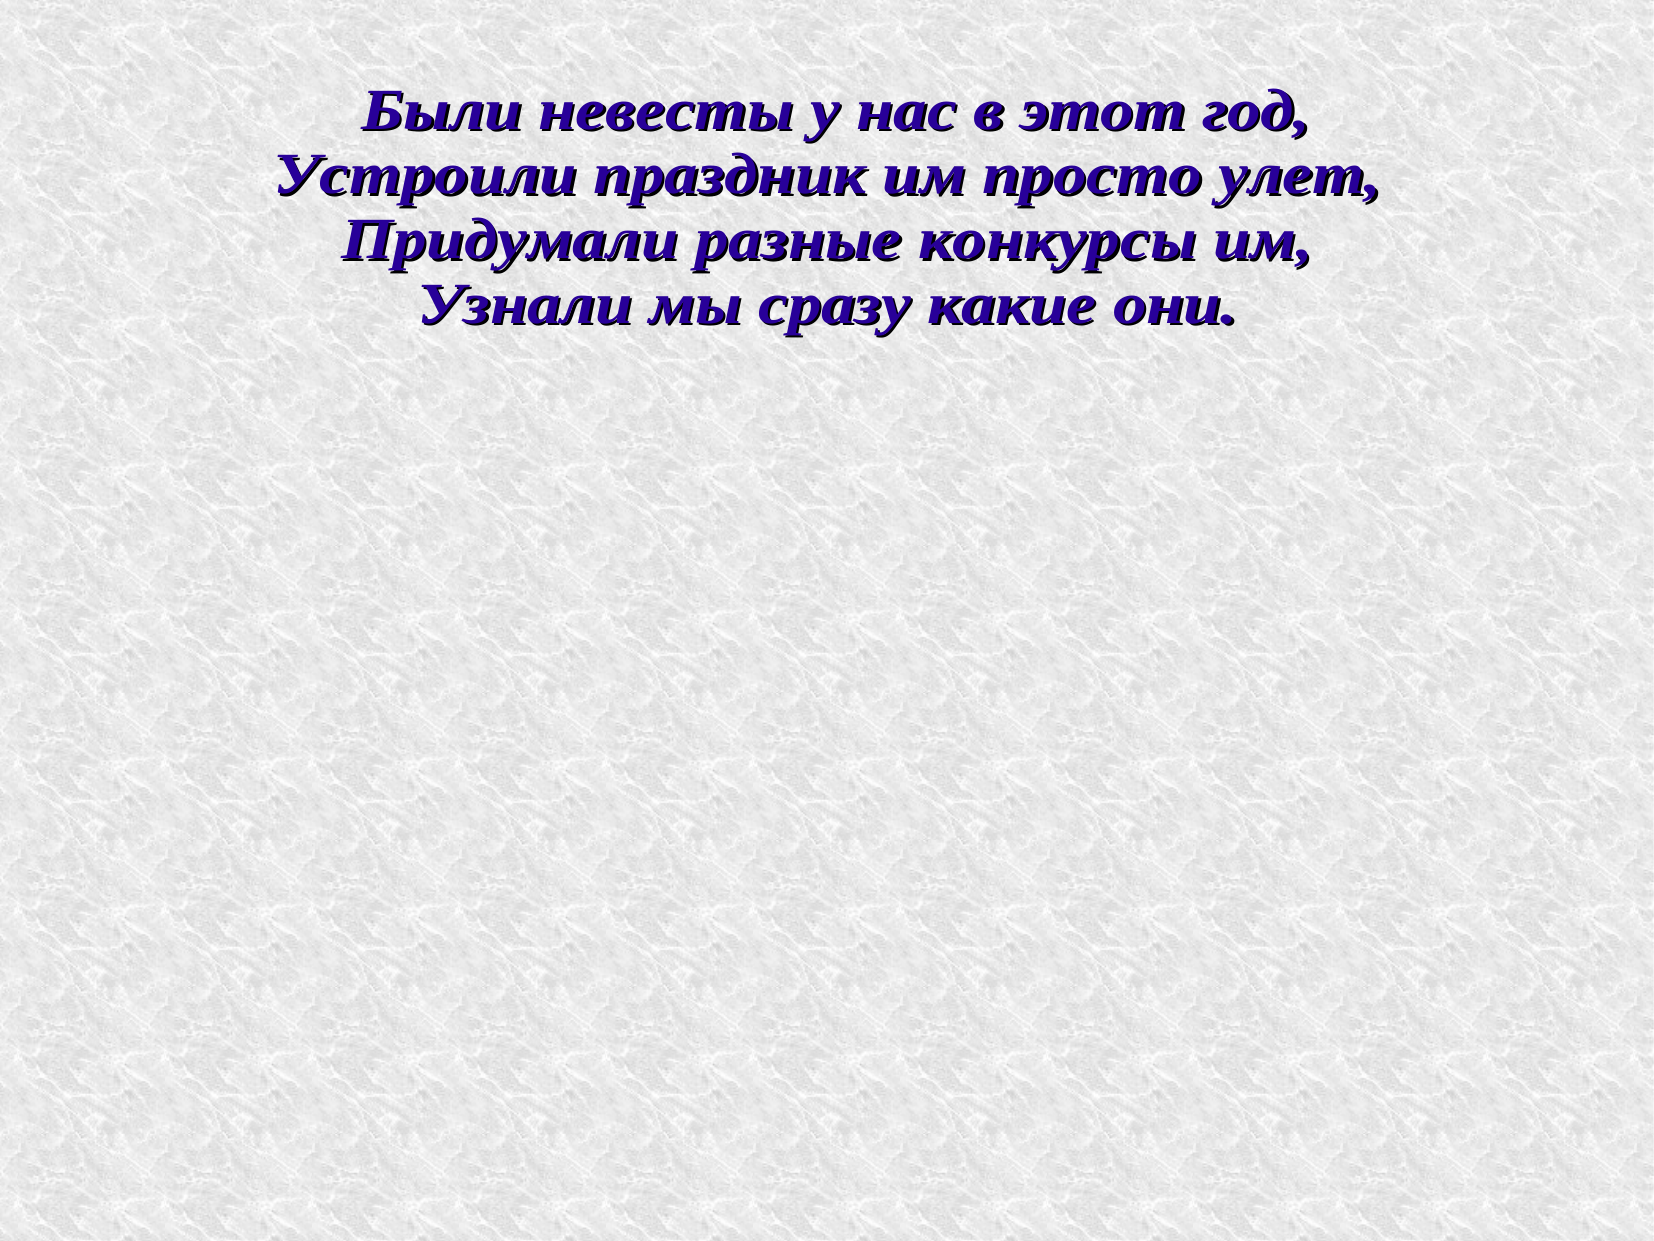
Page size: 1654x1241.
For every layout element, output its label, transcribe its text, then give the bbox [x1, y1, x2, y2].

title Были невесты у нас в этот год, Устроили праздник им просто улет, Придумали разные конкурсы им, Узнали мы сразу какие они. [121, 76, 1534, 337]
picture [0, 0, 1654, 1241]
